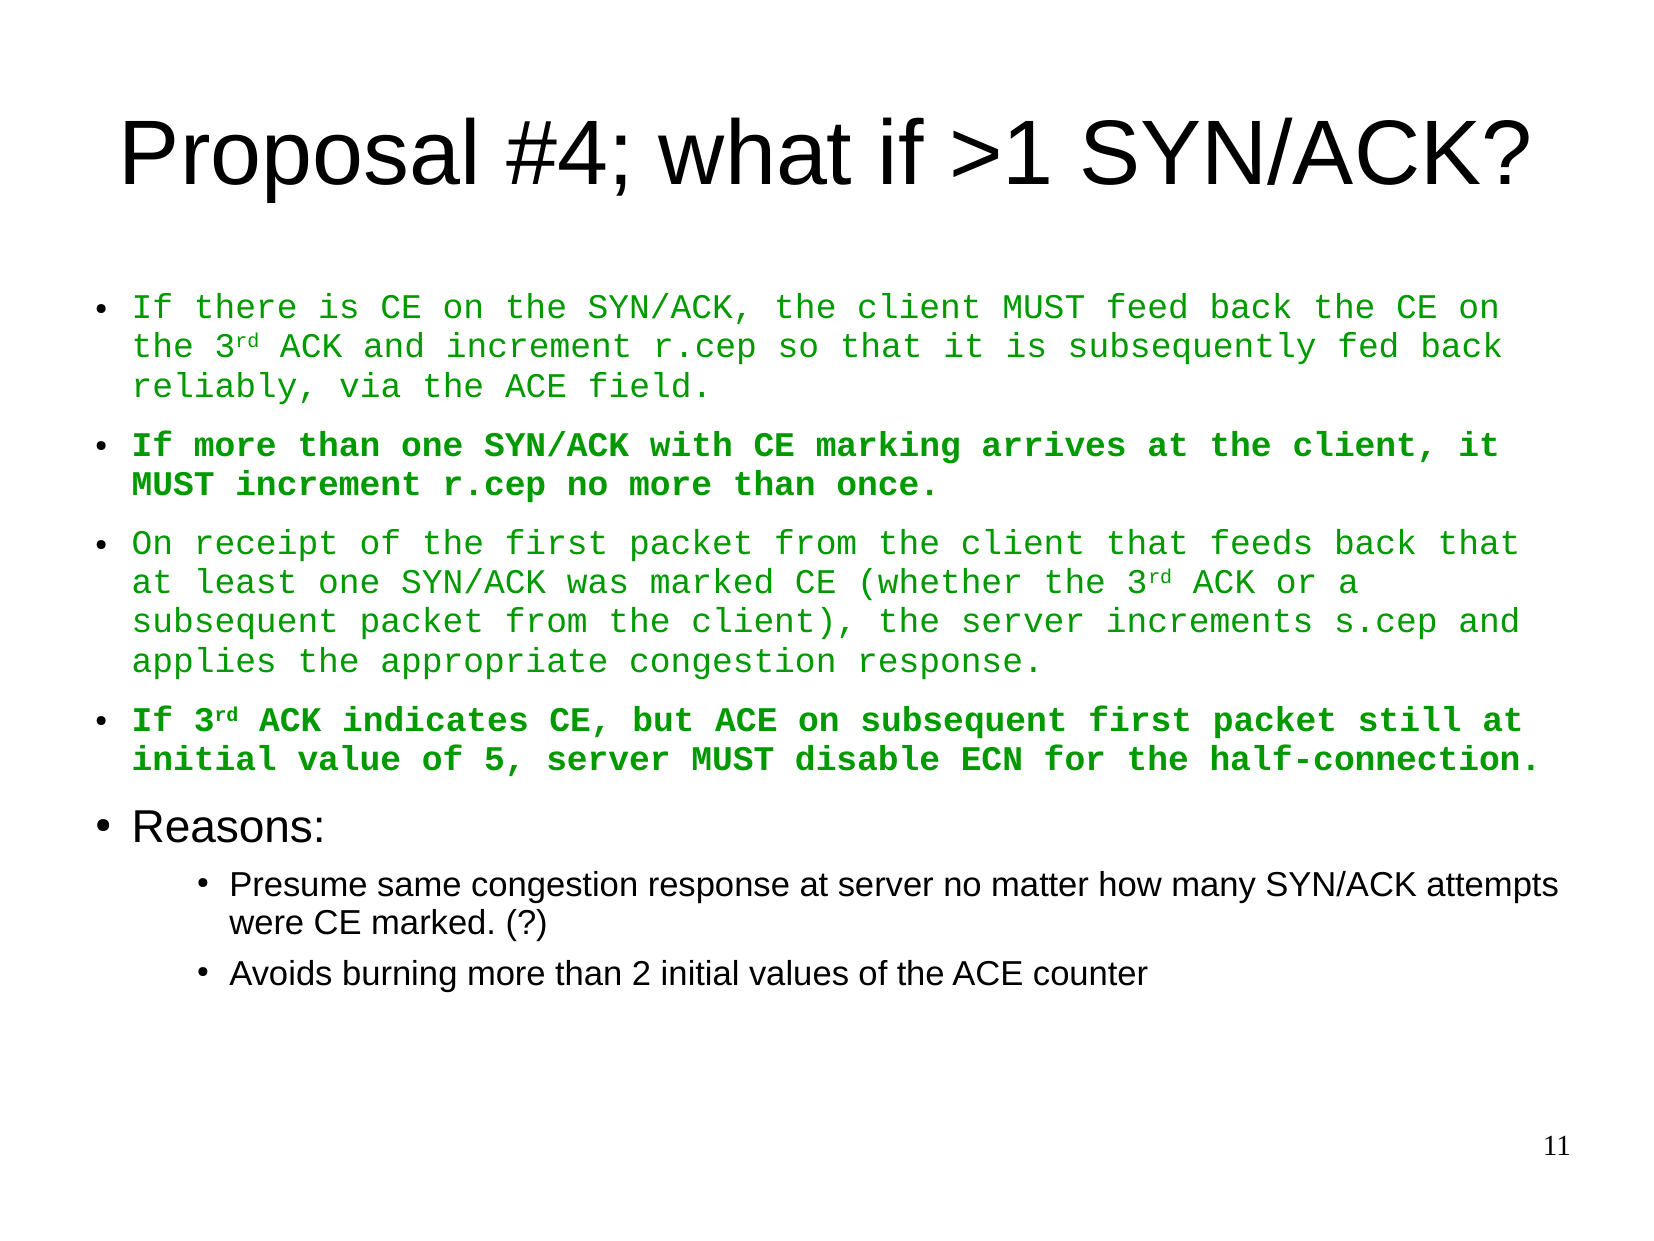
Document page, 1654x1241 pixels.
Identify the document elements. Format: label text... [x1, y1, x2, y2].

list If there is CE on the SYN/ACK, the client MUST feed back the CE on the 3rd ACK and increment r.cep so that it is subsequently fed back reliably, via the ACE field. If more than one SYN/ACK with CE marking arrives at the client, it MUST increment r.cep no more than once. On receipt of the first packet from the client that feeds back that at least one SYN/ACK was marked CE (whether the 3rd ACK or a subsequent packet from the client), the server increments s.cep and applies the appropriate congestion response. If 3rd ACK indicates CE, but ACE on subsequent first packet still at initial value of 5, server MUST disable ECN for the half-connection. Reasons: Presume same congestion response at server no matter how many SYN/ACK attempts were CE marked. (?) Avoids burning more than 2 initial values of the ACE counter [82, 290, 1571, 1010]
title Proposal #4; what if >1 SYN/ACK? [82, 49, 1571, 257]
